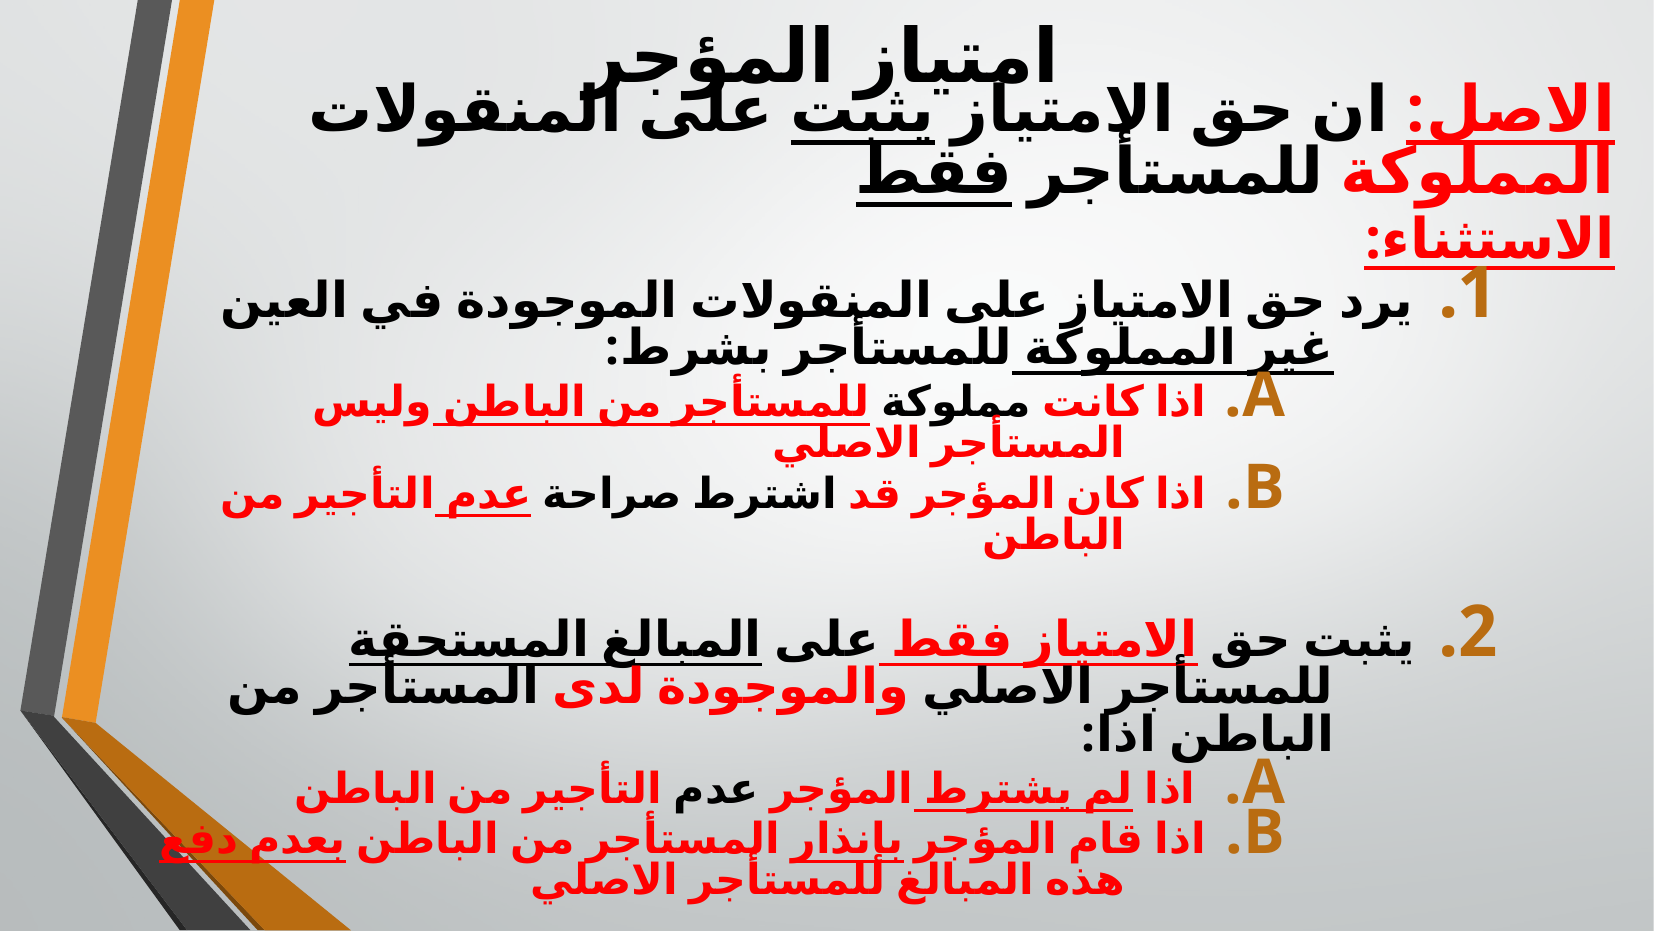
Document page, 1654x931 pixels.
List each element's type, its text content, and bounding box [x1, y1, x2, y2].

list الاصل: ان حق الامتياز يثبت على المنقولات المملوكة للمستأجر فقط الاستثناء: يرد حق الامتياز على المنقولات الموجودة في العين غير المملوكة للمستأجر بشرط: اذا كانت مملوكة للمستأجر من الباطن وليس المستأجر الاصلي اذا كان المؤجر قد اشترط صراحة عدم التأجير من الباطن يثبت حق الامتياز فقط على المبالغ المستحقة للمستأجر الاصلي والموجودة لدى المستأجر من الباطن اذا: اذا لم يشترط المؤجر عدم التأجير من الباطن اذا قام المؤجر بإنذار المستأجر من الباطن بعدم دفع هذه المبالغ للمستأجر الاصلي [141, 75, 1631, 919]
title امتياز المؤجر [77, 0, 1567, 76]
